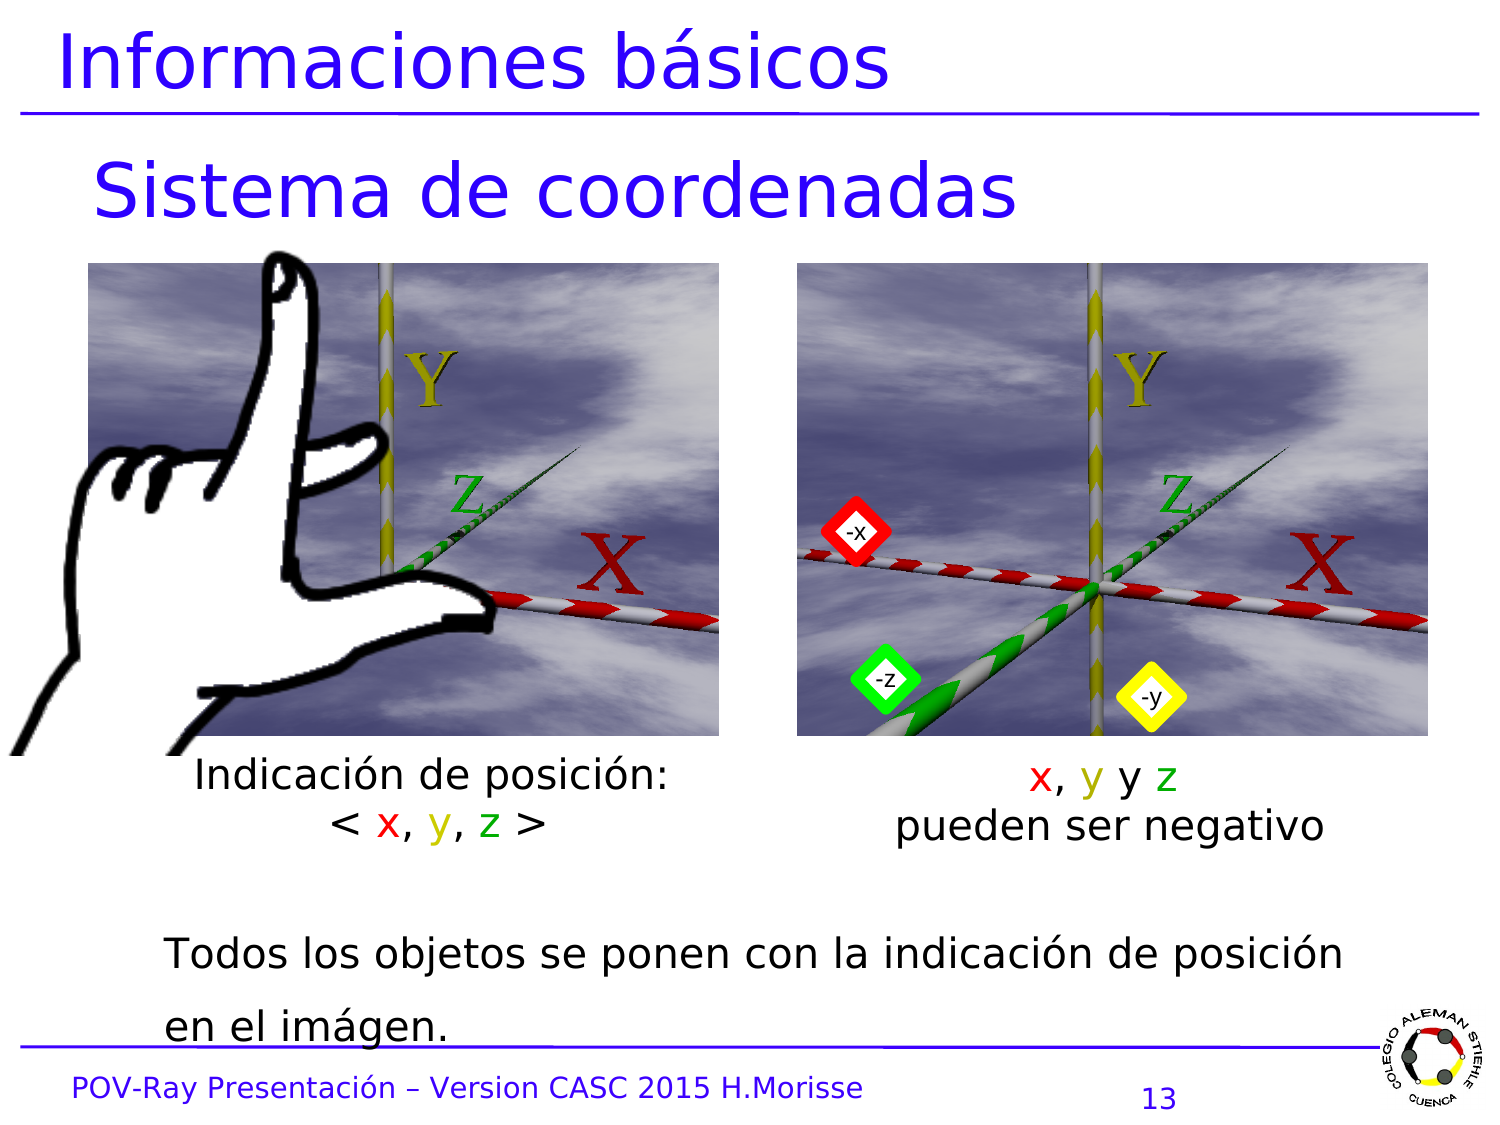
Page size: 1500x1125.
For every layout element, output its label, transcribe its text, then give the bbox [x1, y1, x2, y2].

picture [797, 263, 1428, 736]
picture [1380, 1004, 1486, 1110]
text_box -x [826, 501, 886, 562]
list Indicación de posición: < x, y, z > [171, 750, 706, 884]
text_box -z [856, 649, 916, 709]
text_box -y [1122, 667, 1182, 727]
text_box Sistema de coordenadas [88, 147, 1216, 236]
title Informaciones básicos [29, 11, 1477, 114]
text_box x, y y z pueden ser negativo [813, 753, 1407, 886]
text_box Todos los objetos se ponen con la indicación de posición en el imágen. [149, 897, 1373, 1059]
picture [0, 239, 719, 756]
